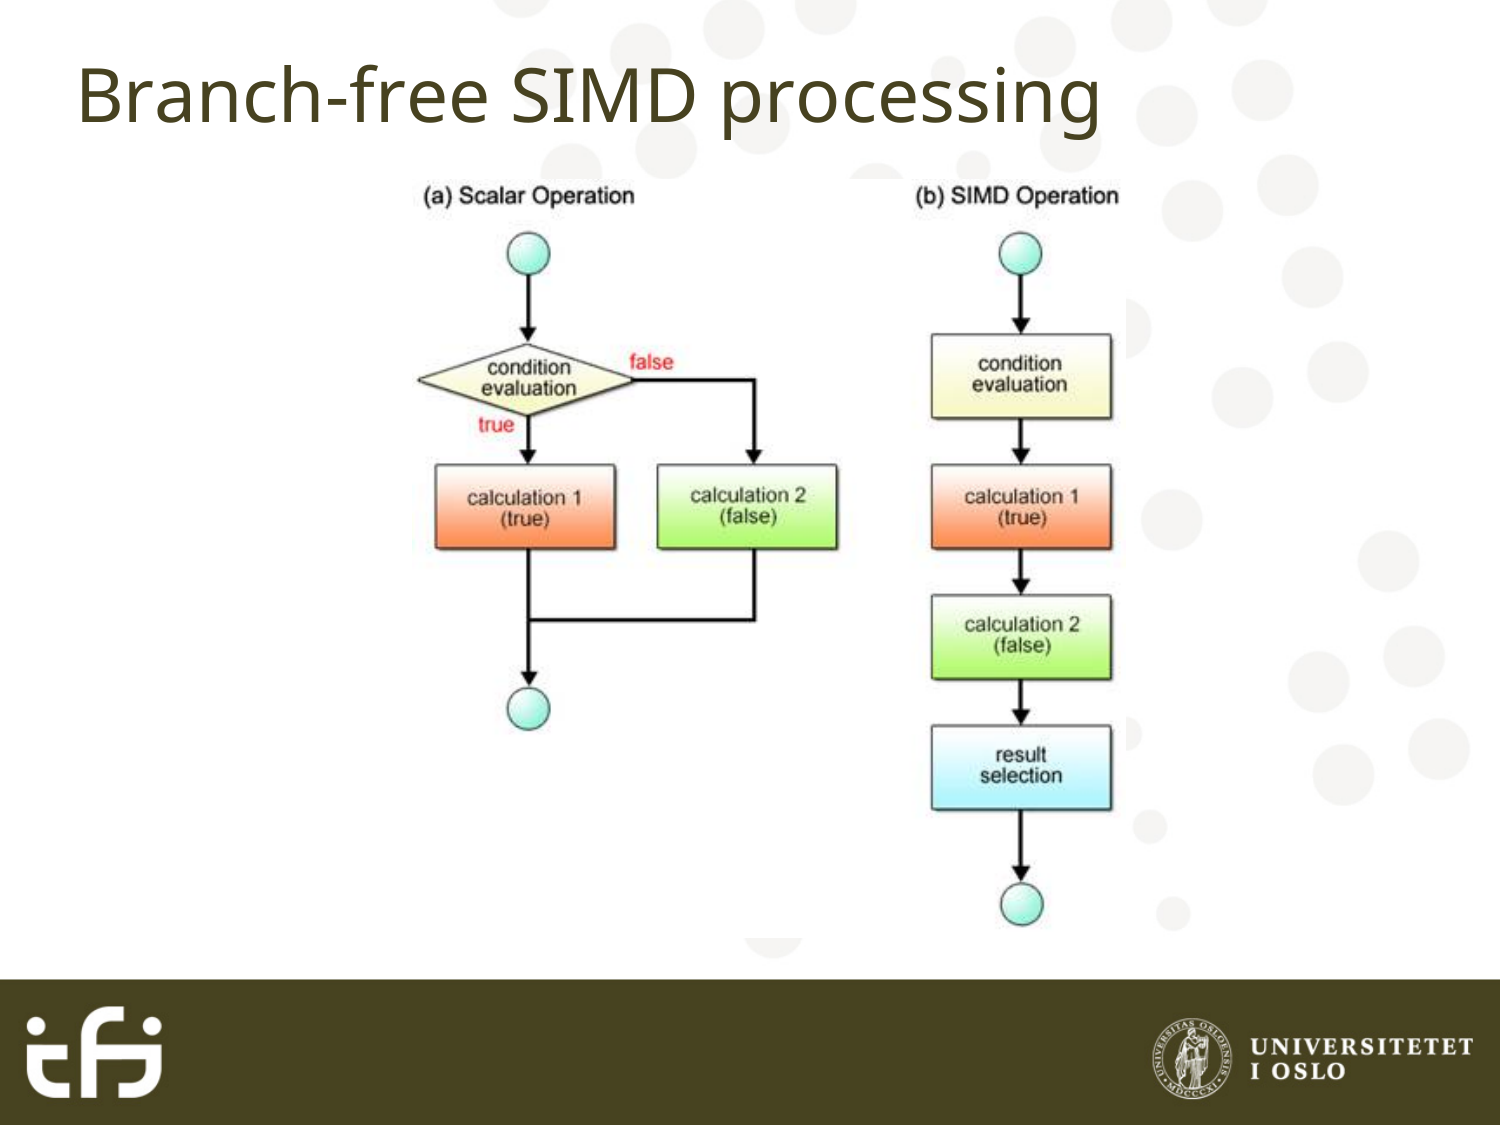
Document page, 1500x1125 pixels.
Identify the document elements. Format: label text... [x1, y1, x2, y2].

title Branch-free SIMD processing [75, 40, 1426, 146]
picture [0, 0, 1500, 1125]
